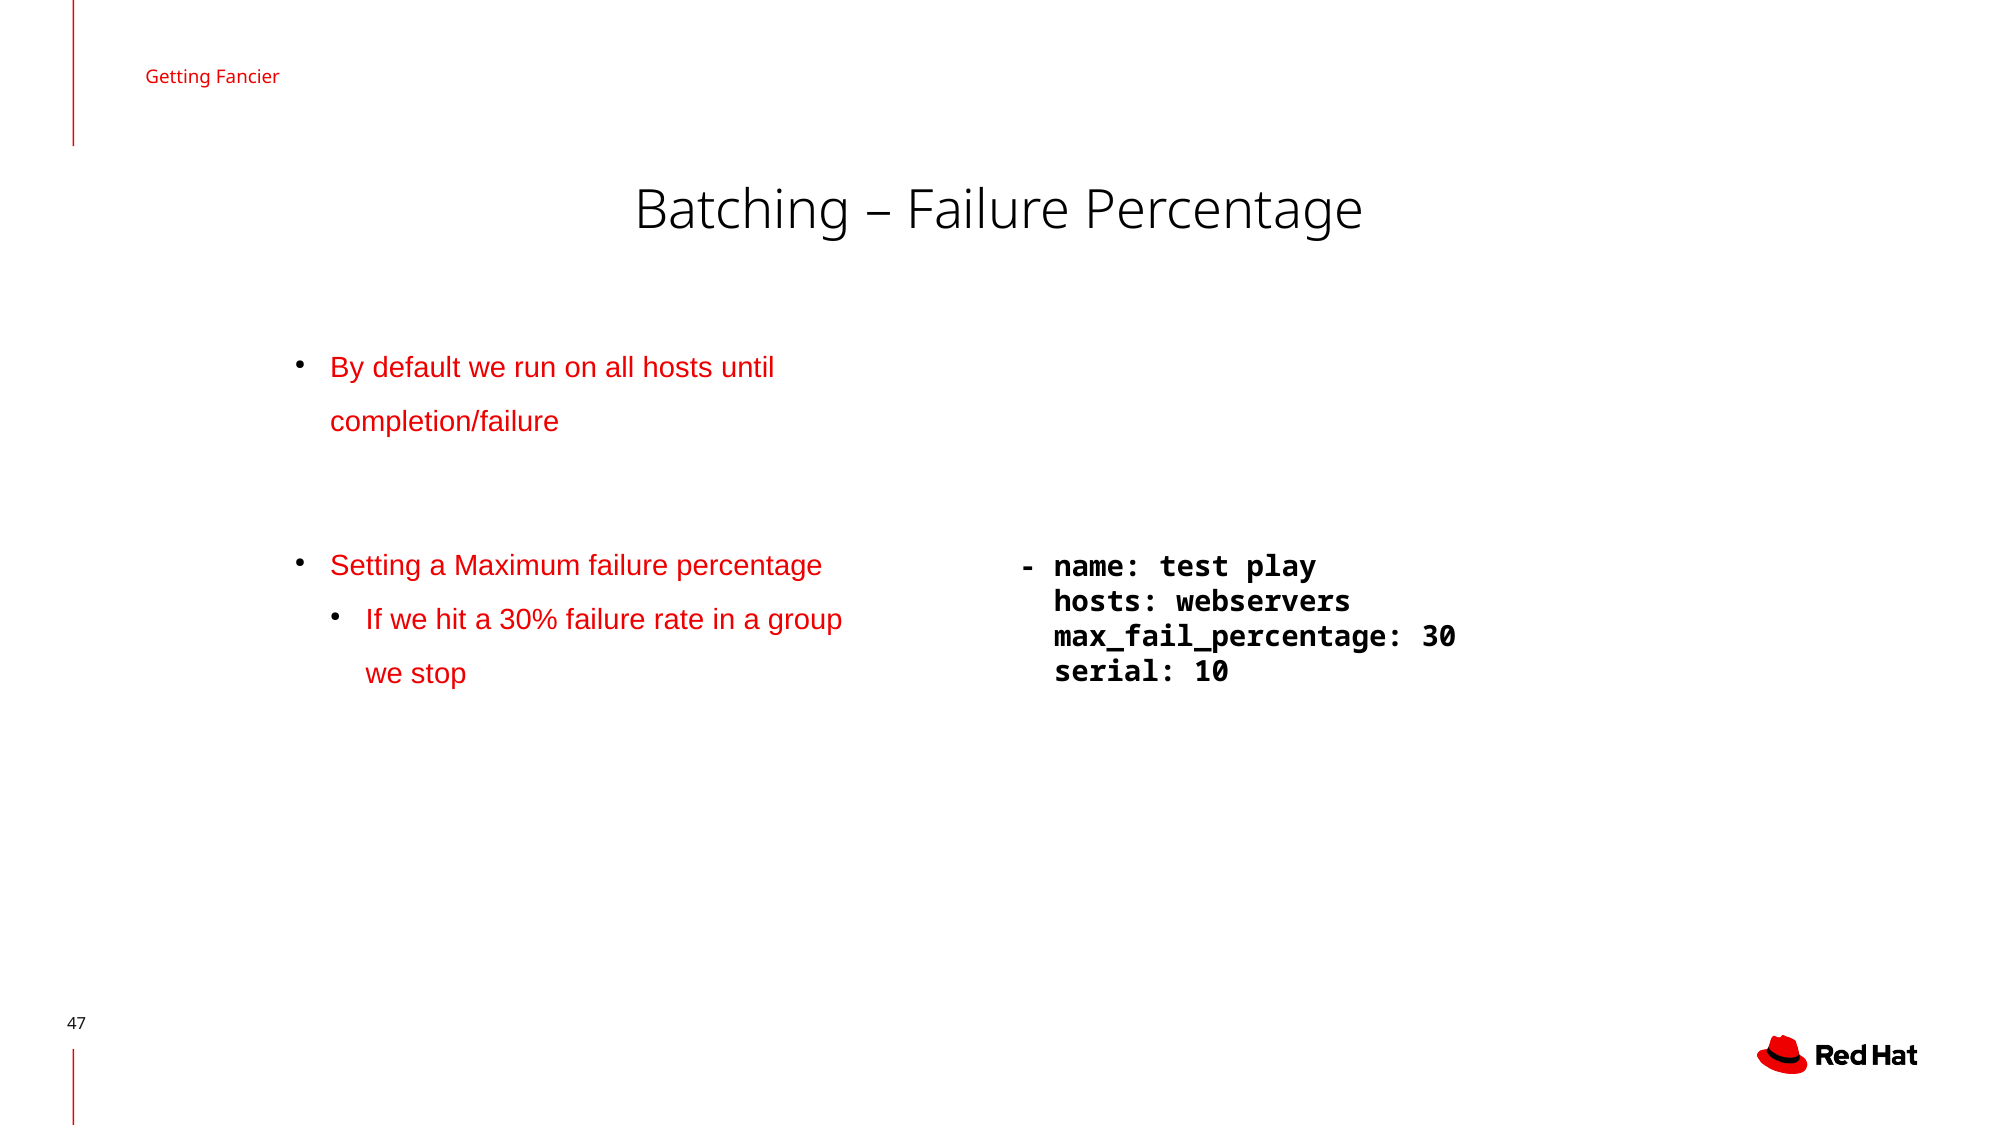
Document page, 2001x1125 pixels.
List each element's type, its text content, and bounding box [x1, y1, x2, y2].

text_box - name: test play hosts: webservers max_fail_percentage: 30 serial: 10 [1004, 365, 1758, 940]
picture [1757, 1035, 1918, 1074]
text_box By default we run on all hosts until completion/failure Setting a Maximum failure percentage If we hit a 30% failure rate in a group we stop [294, 329, 883, 568]
title Batching – Failure Percentage [287, 155, 1713, 315]
subtitle Getting Fancier [73, 9, 918, 143]
